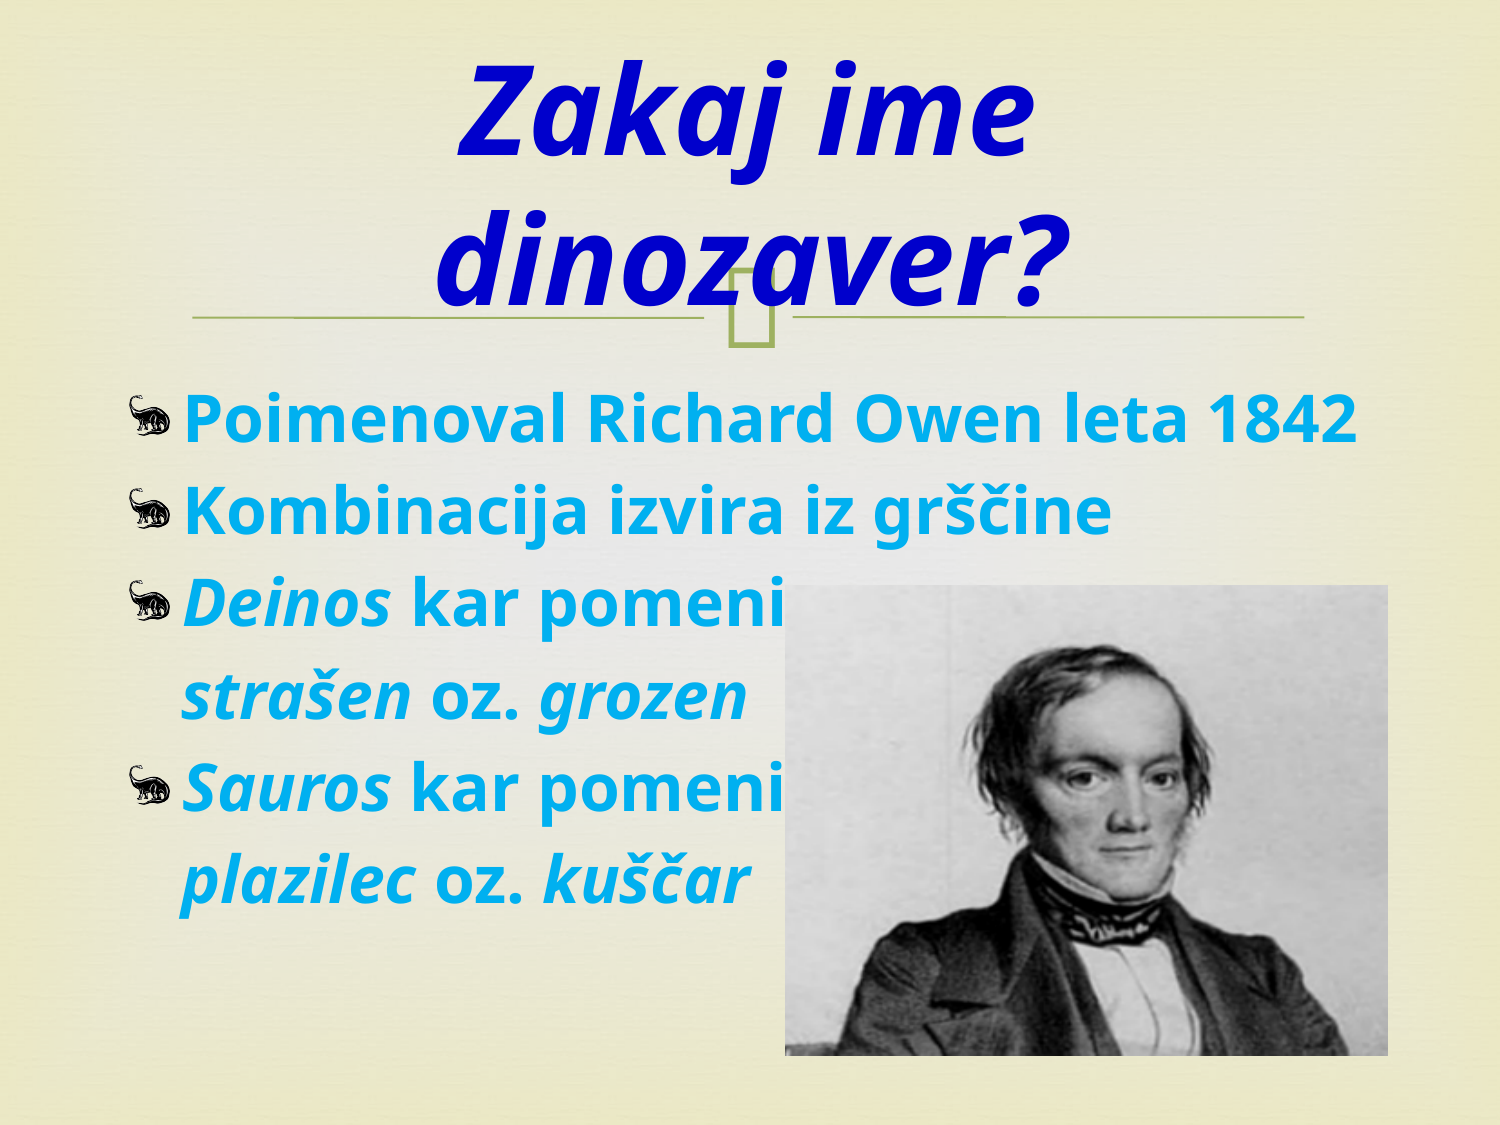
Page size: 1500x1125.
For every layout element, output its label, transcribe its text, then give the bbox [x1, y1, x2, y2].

list Poimenoval Richard Owen leta 1842 Kombinacija izvira iz grščine Deinos kar pomeni strašen oz. grozen Sauros kar pomeni plazilec oz. kuščar [114, 368, 1386, 1005]
picture [785, 585, 1388, 1056]
title Zakaj ime dinozaver? [113, 93, 1386, 267]
